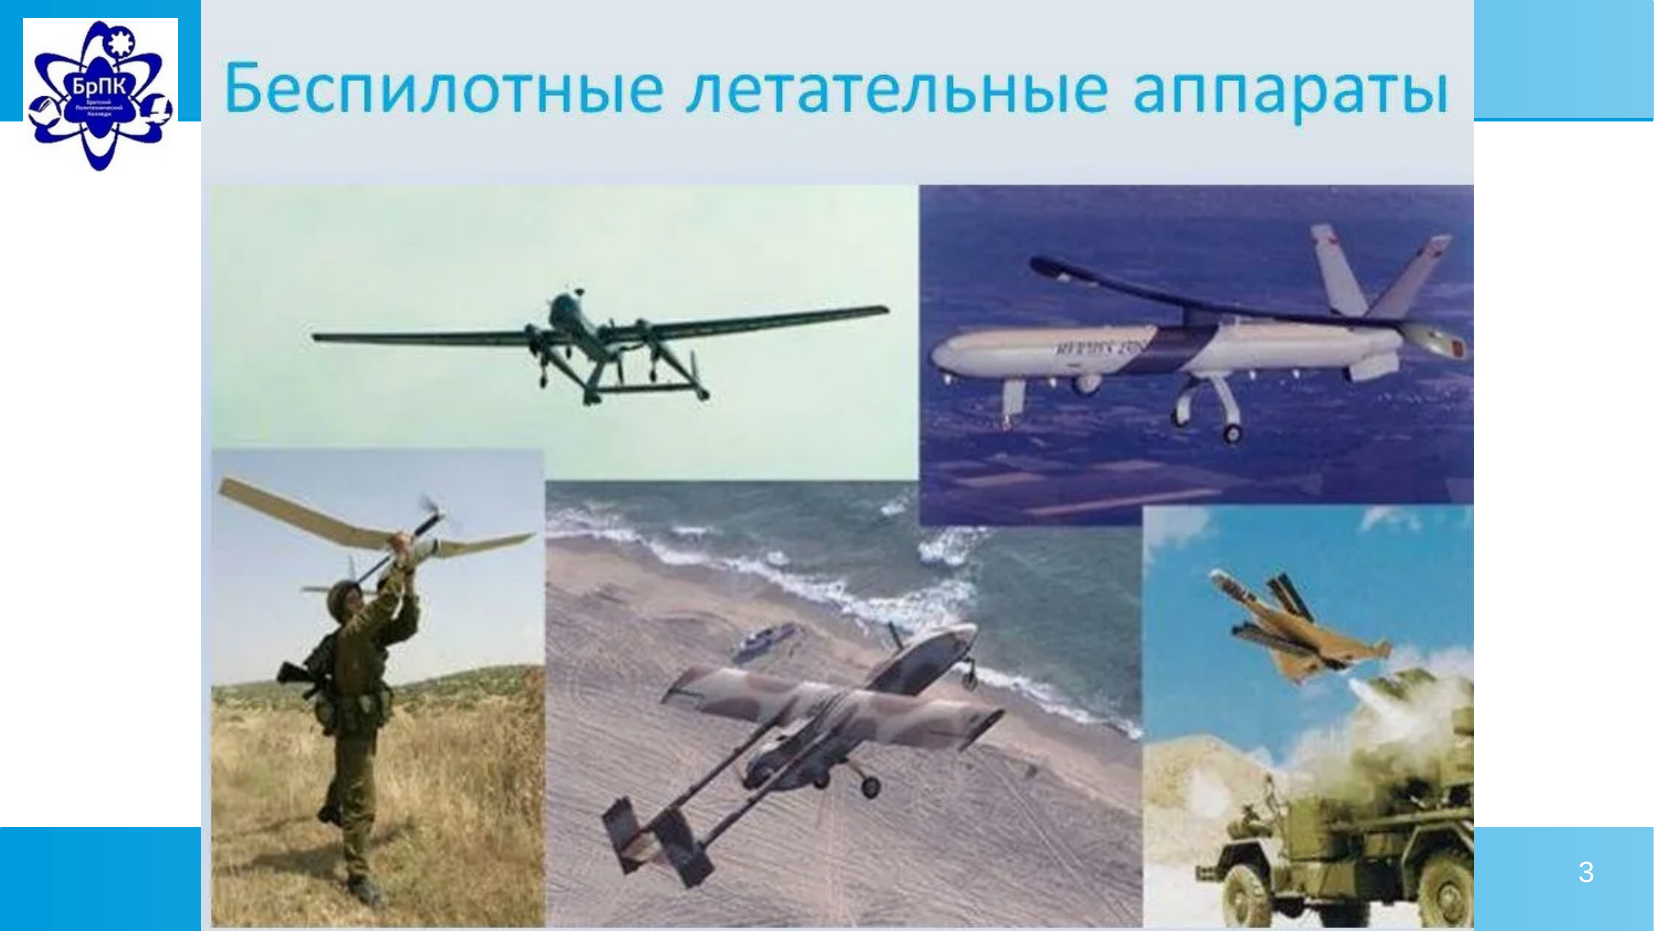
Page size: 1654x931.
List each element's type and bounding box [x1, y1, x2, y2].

picture [23, 19, 178, 174]
picture [201, 0, 1474, 931]
